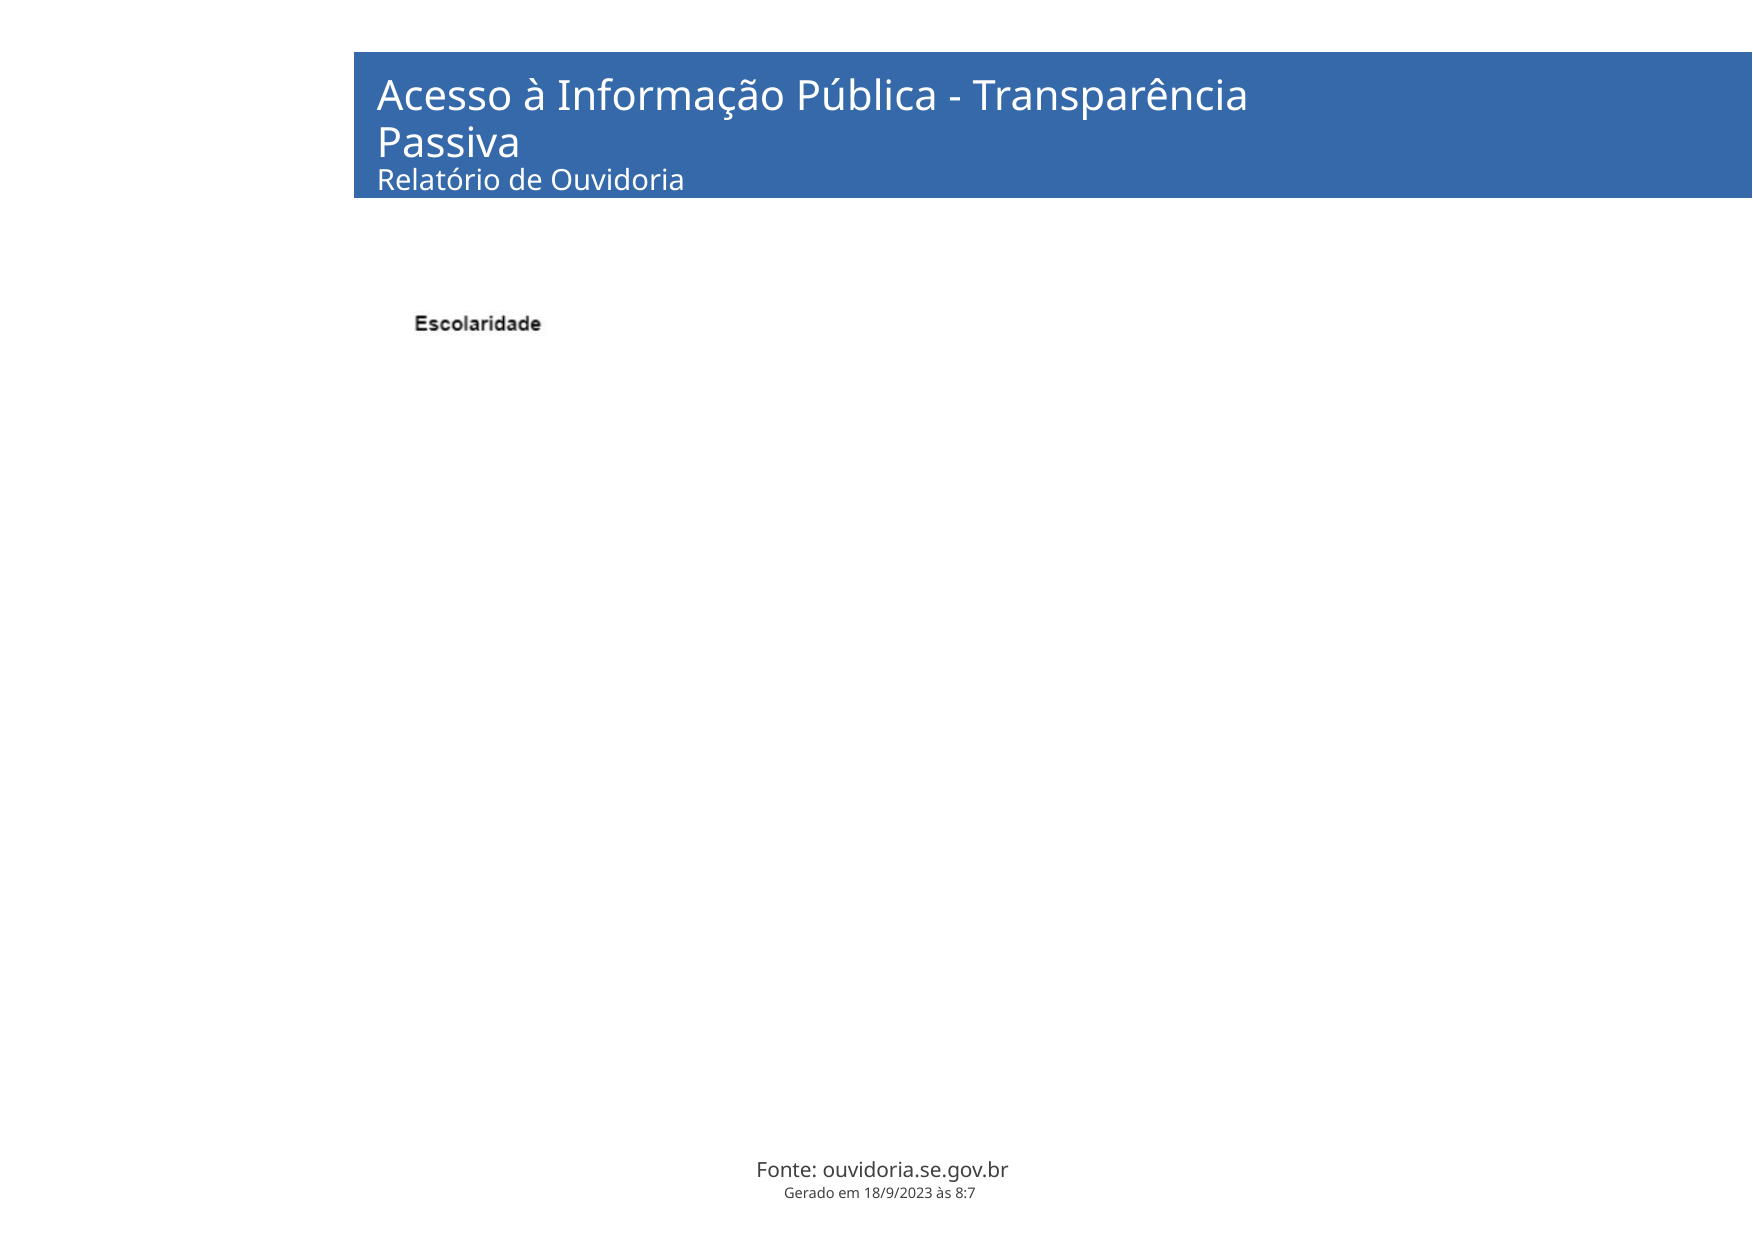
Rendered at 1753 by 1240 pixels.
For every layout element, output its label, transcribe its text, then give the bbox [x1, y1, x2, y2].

text_box Fonte: ouvidoria.se.gov.br [756, 1158, 1023, 1182]
text_box [354, 52, 1752, 198]
text_box [155, 211, 1599, 1028]
text_box Gerado em 18/9/2023 às 8:7 [784, 1184, 995, 1202]
text_box Acesso à Informação Pública - Transparência Passiva Relatório de Ouvidoria SETUR - Agosto a Agosto de 2023 [376, 72, 1403, 228]
